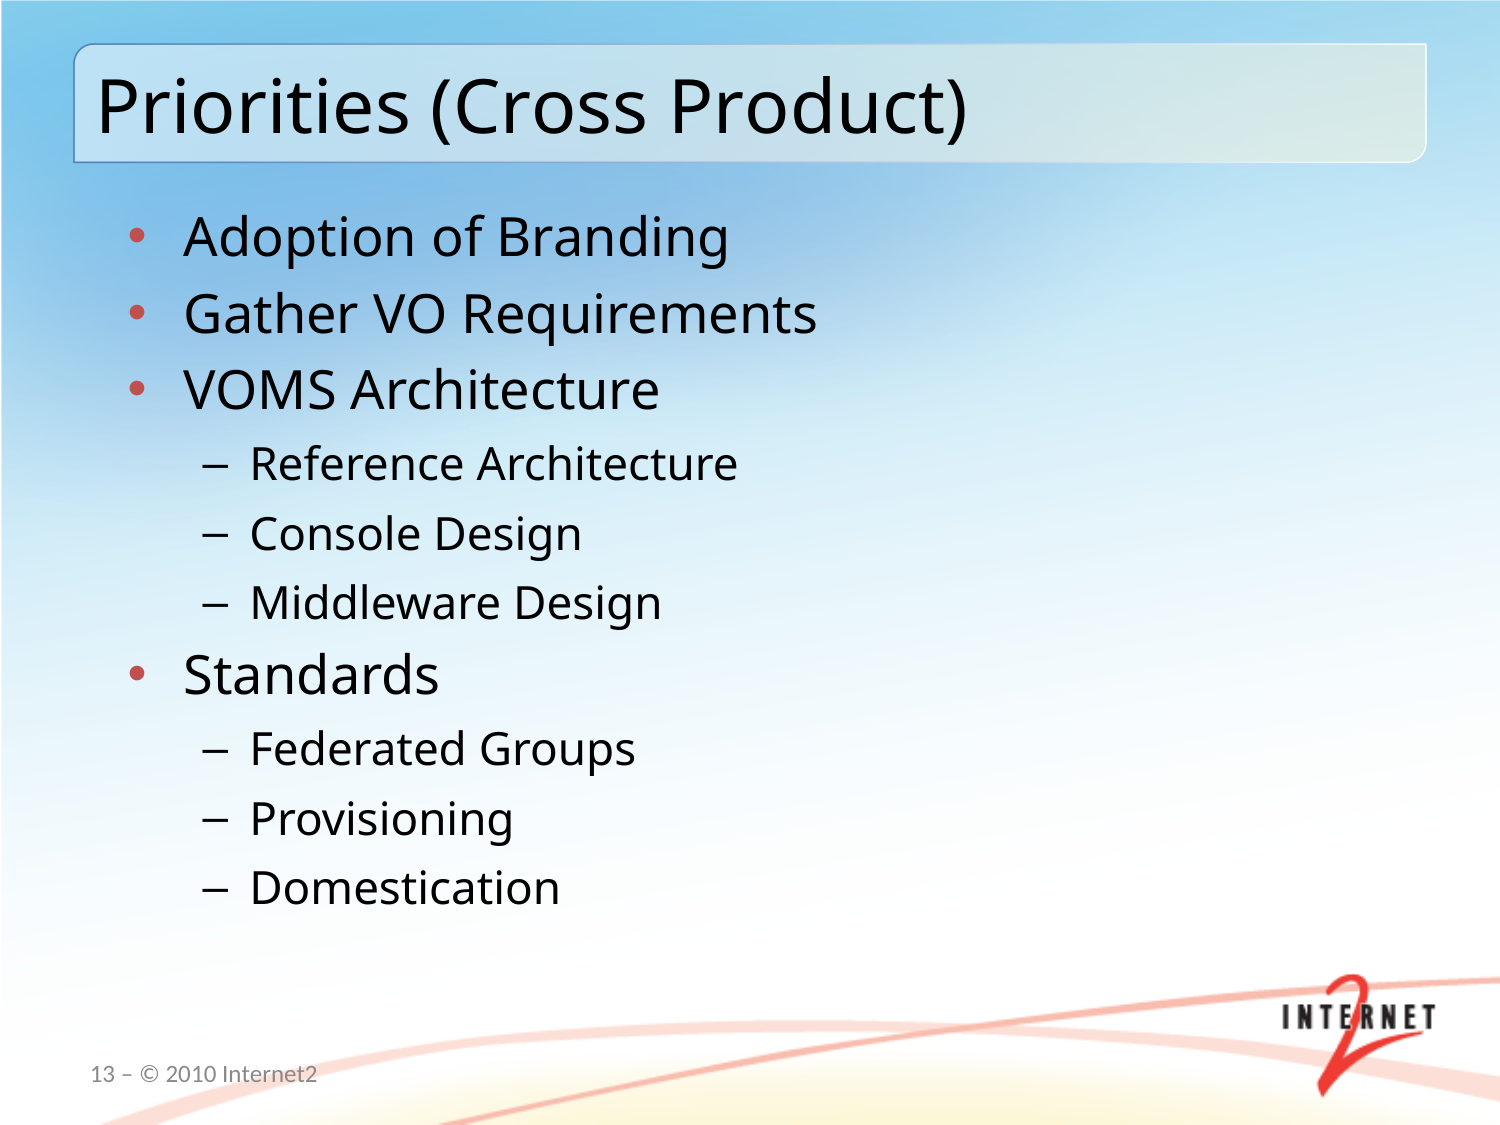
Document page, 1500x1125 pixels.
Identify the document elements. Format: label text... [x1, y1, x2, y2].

text_box <number> – © 2010 Internet2 [74, 1042, 550, 1103]
picture [0, 0, 1500, 1125]
text_box Priorities (Cross Product) [80, 50, 1420, 157]
list Adoption of Branding Gather VO Requirements VOMS Architecture Reference Architecture Console Design Middleware Design Standards Federated Groups Provisioning Domestication [112, 195, 1388, 1003]
